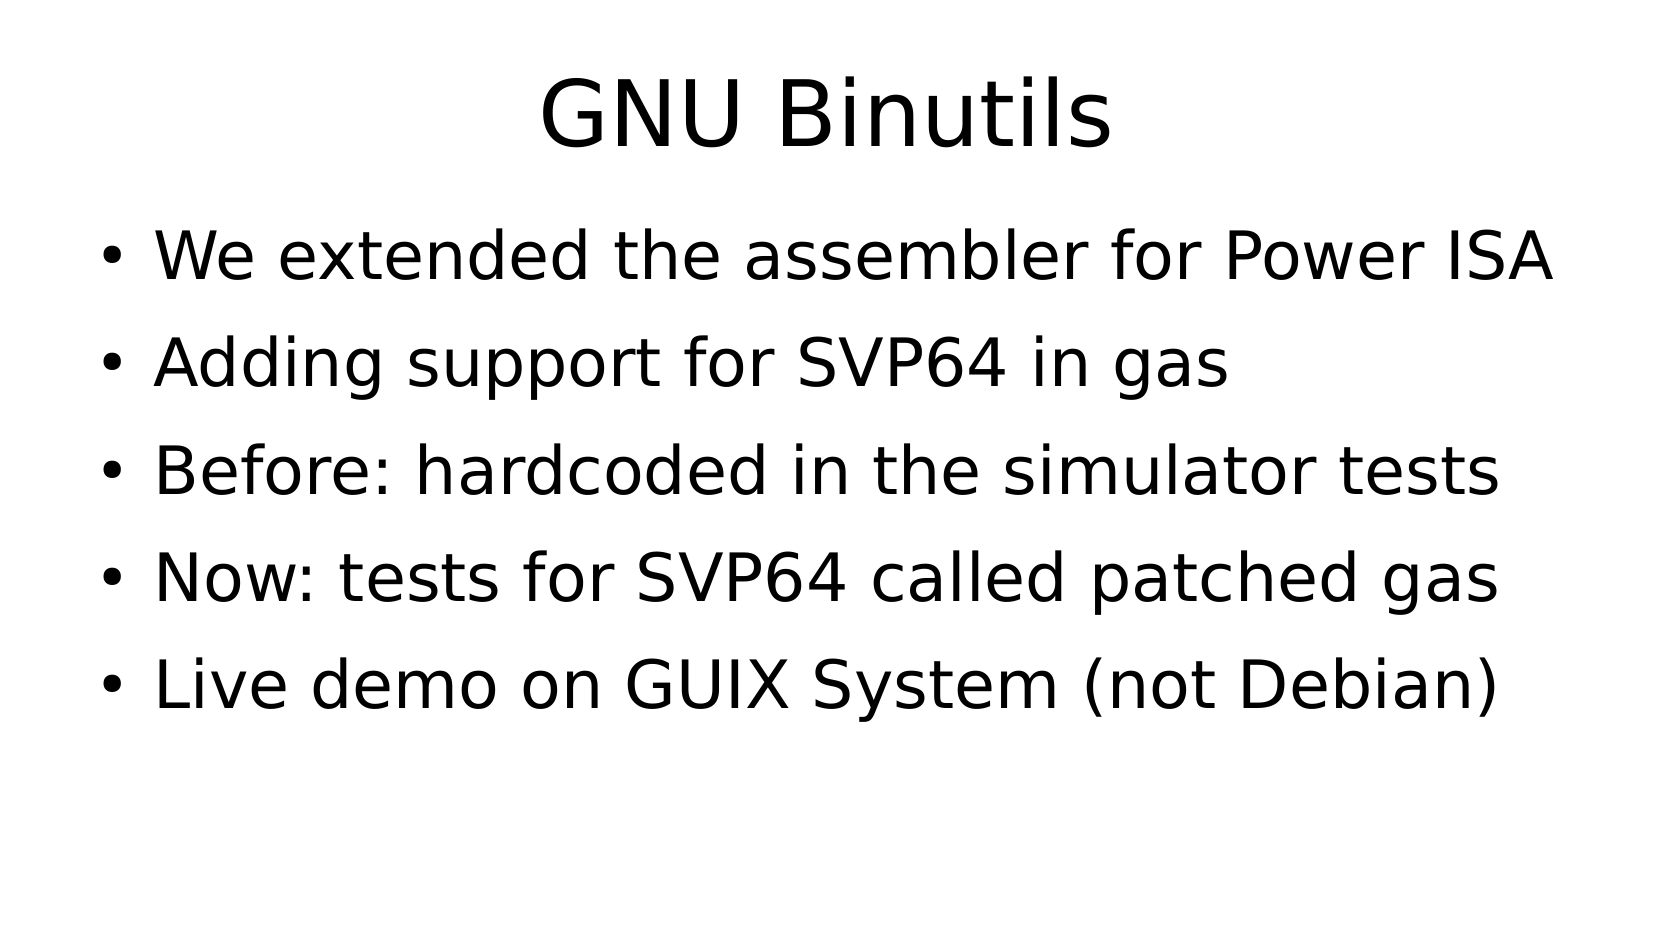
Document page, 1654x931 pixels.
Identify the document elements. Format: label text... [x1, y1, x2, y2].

list We extended the assembler for Power ISA Adding support for SVP64 in gas Before: hardcoded in the simulator tests Now: tests for SVP64 called patched gas Live demo on GUIX System (not Debian) [82, 217, 1571, 758]
title GNU Binutils [82, 37, 1571, 193]
